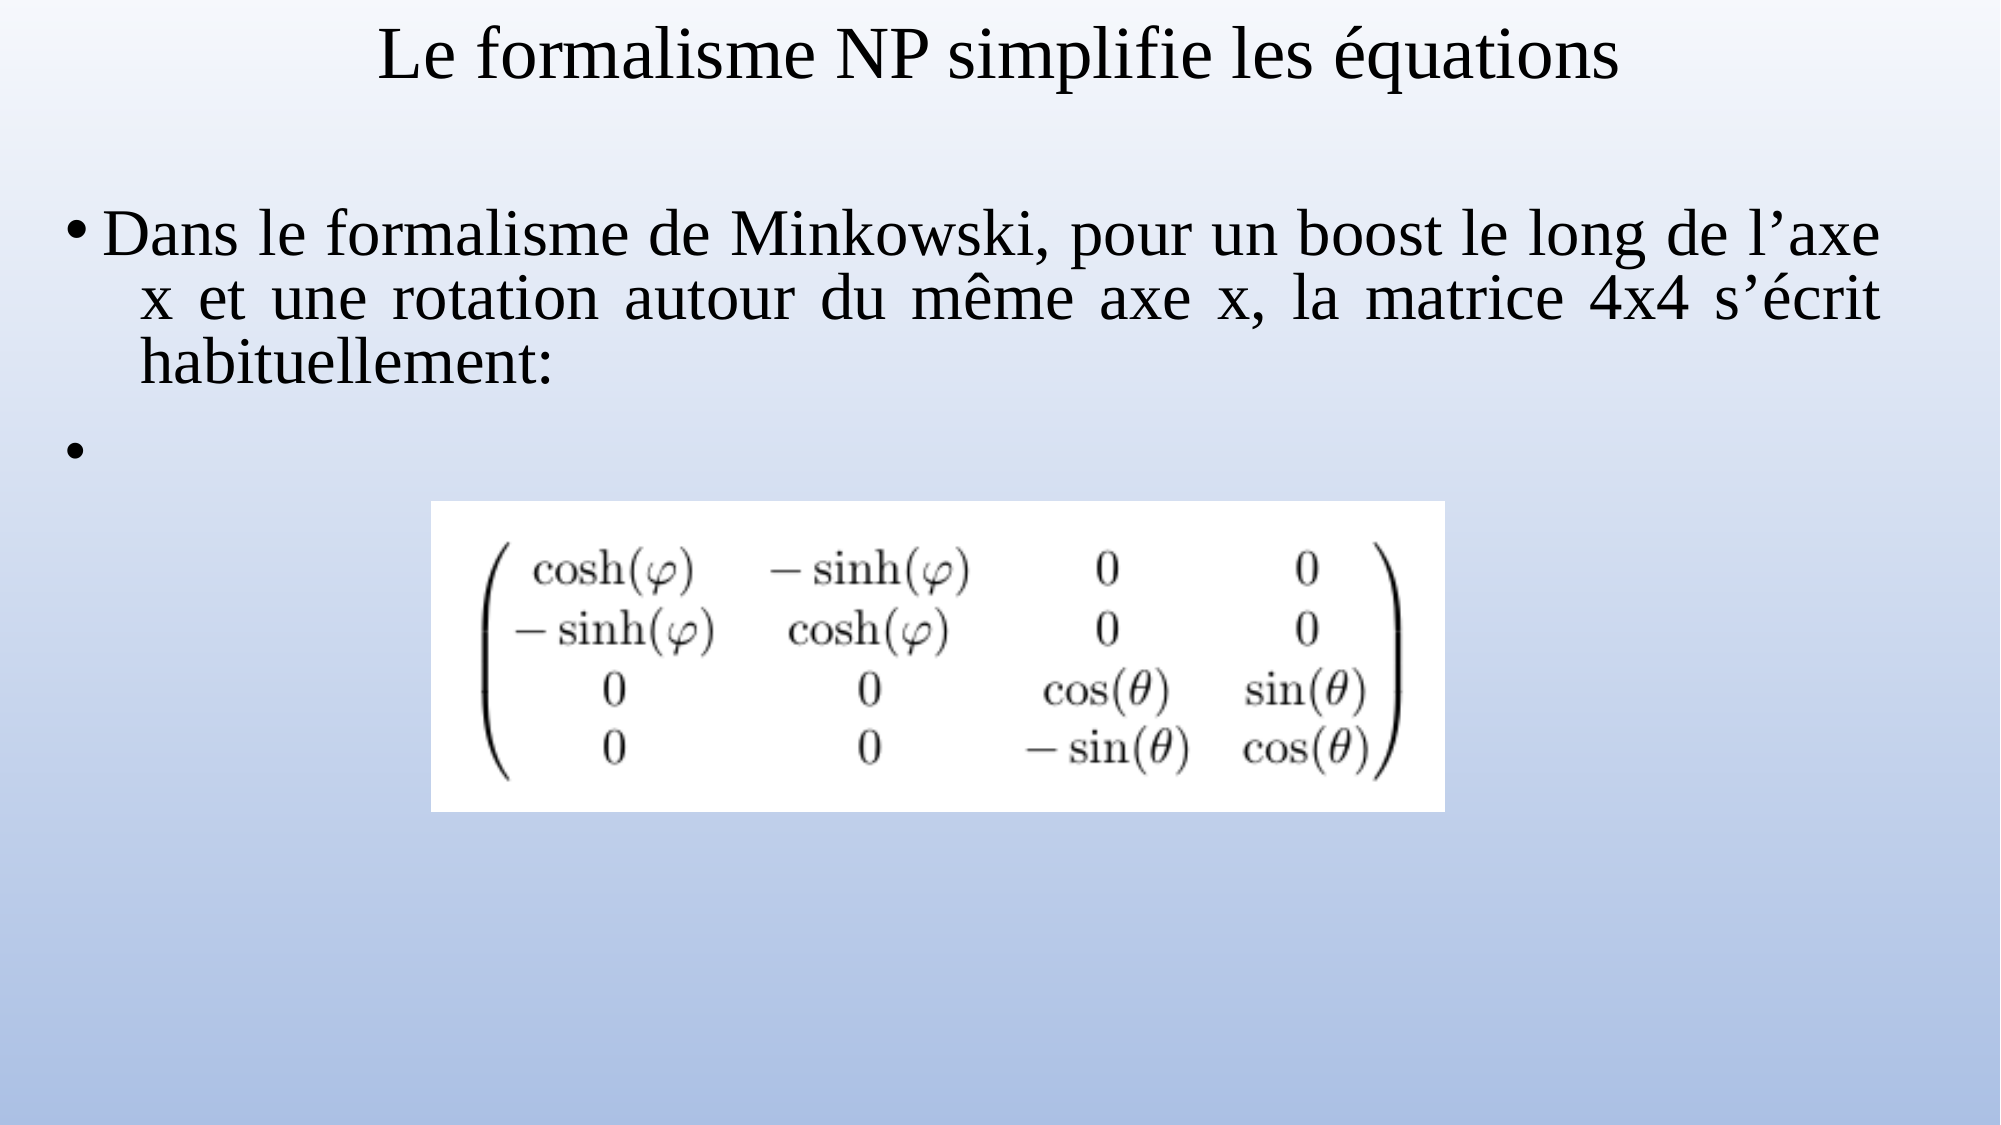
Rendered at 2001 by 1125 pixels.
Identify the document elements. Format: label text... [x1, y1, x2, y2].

picture [431, 501, 1445, 812]
title Le formalisme NP simplifie les équations [137, 0, 1863, 109]
list Dans le formalisme de Minkowski, pour un boost le long de l’axe x et une rotation autour du même axe x, la matrice 4x4 s’écrit habituellement: [50, 197, 1901, 1101]
